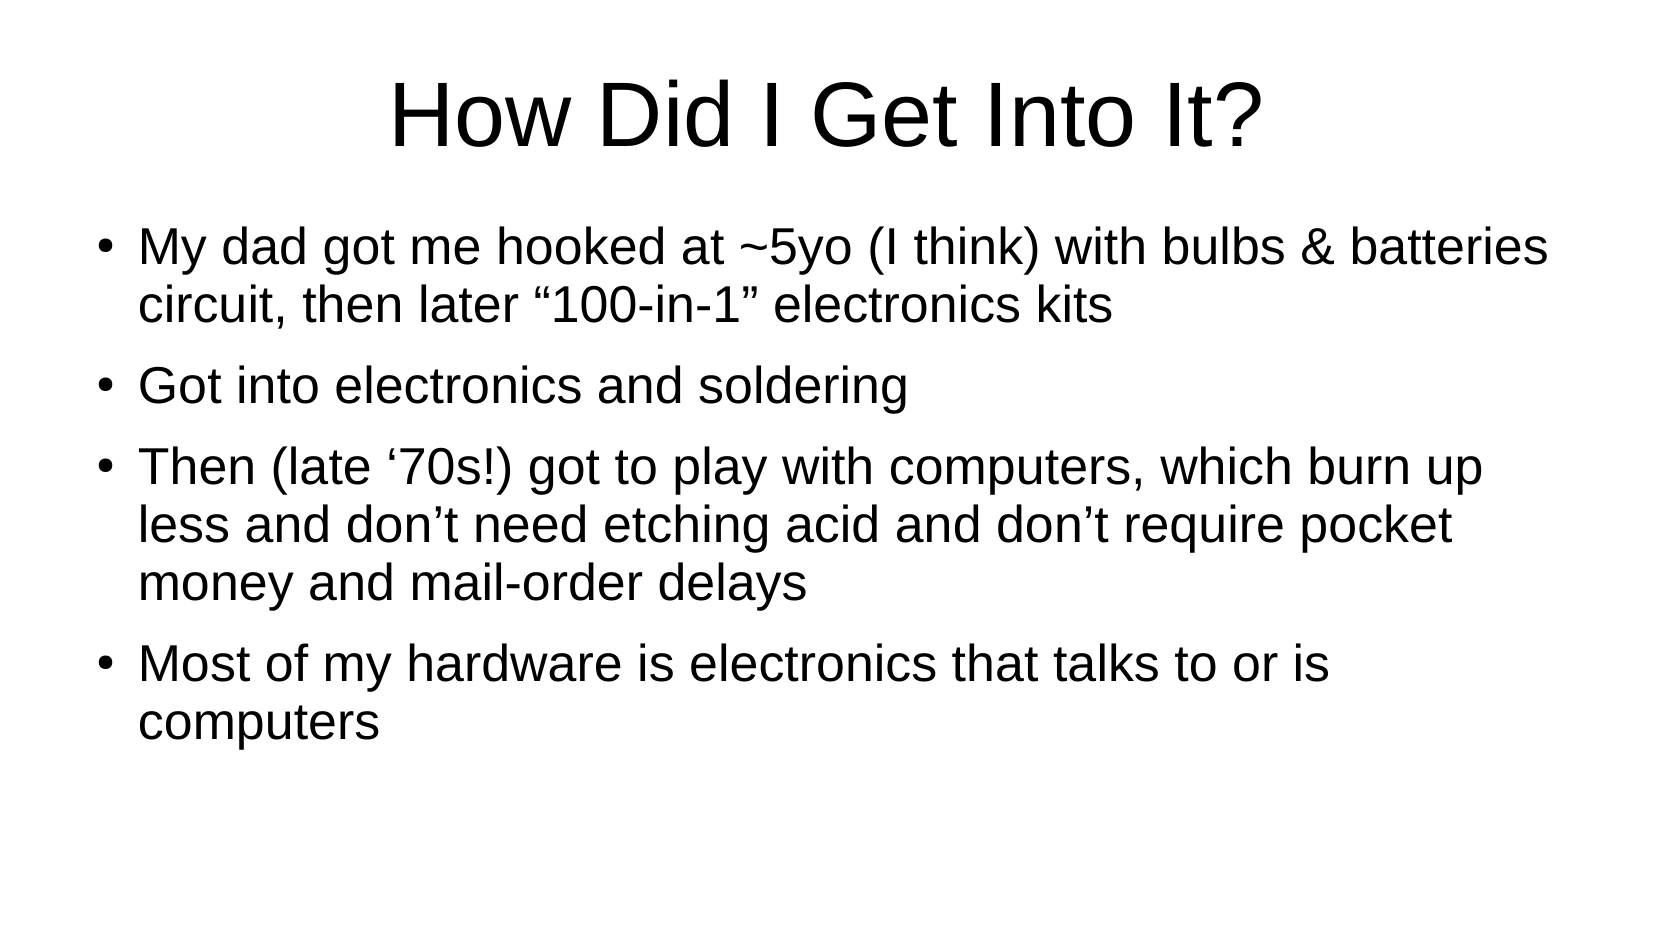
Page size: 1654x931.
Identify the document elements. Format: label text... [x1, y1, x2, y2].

title How Did I Get Into It? [82, 37, 1571, 193]
list My dad got me hooked at ~5yo (I think) with bulbs & batteries circuit, then later “100-in-1” electronics kits Got into electronics and soldering Then (late ‘70s!) got to play with computers, which burn up less and don’t need etching acid and don’t require pocket money and mail-order delays Most of my hardware is electronics that talks to or is computers [82, 217, 1571, 758]
